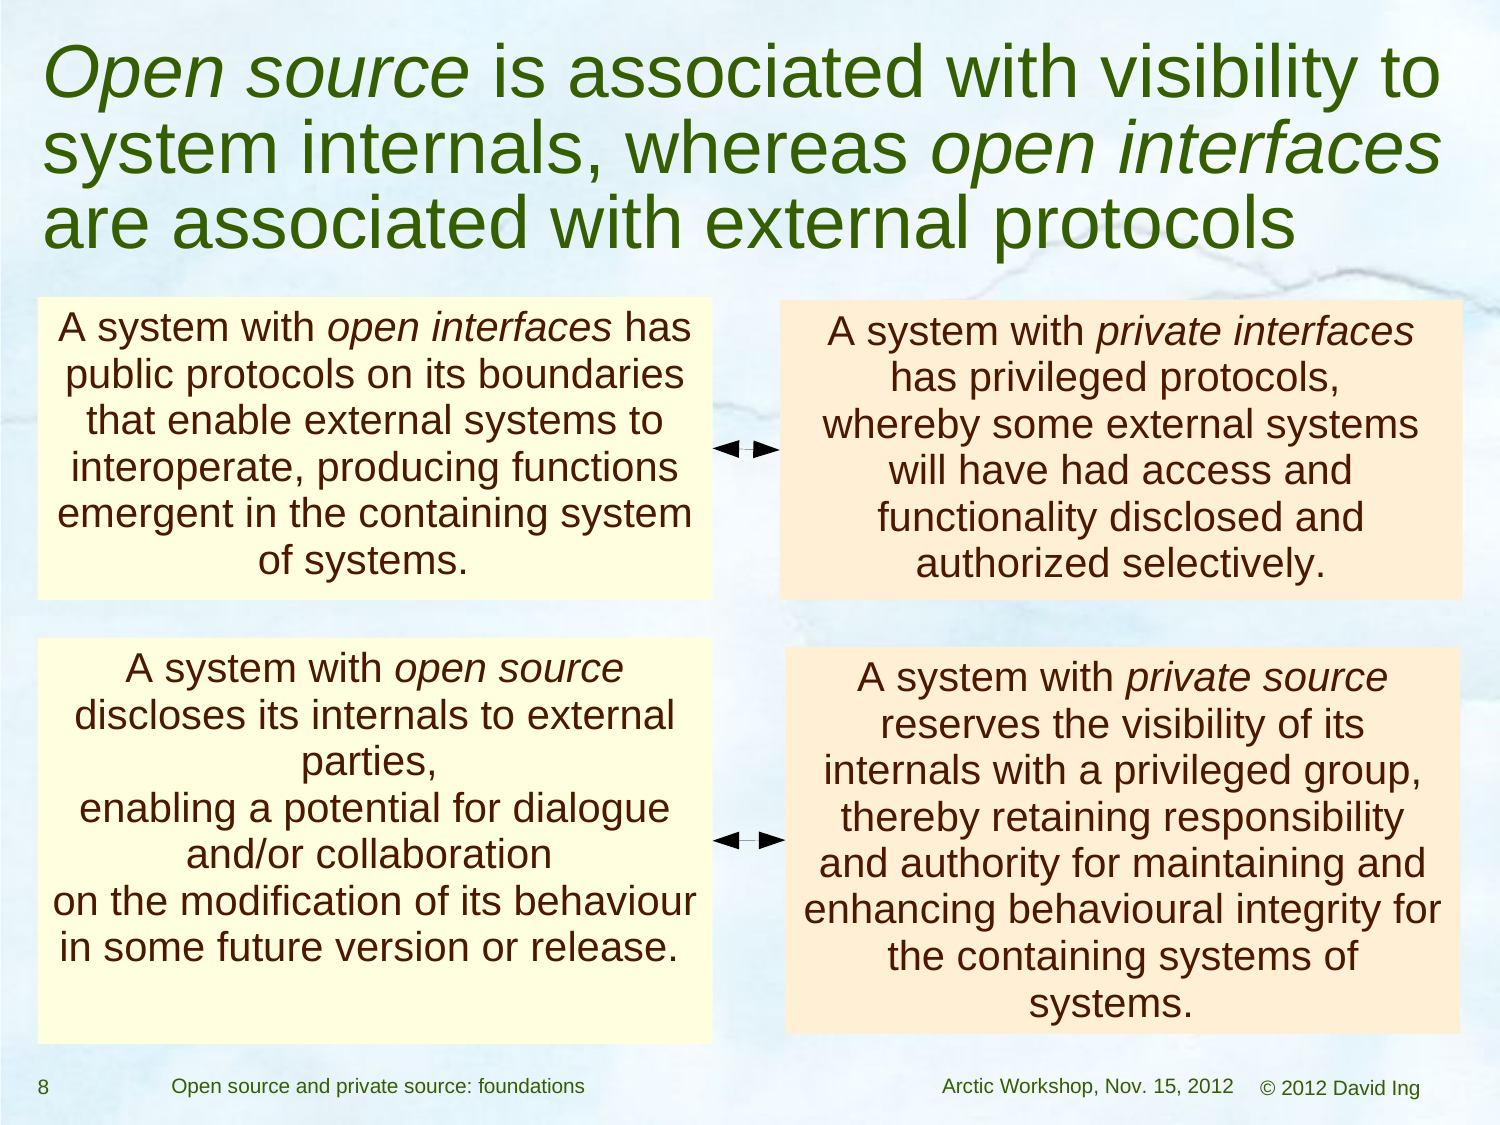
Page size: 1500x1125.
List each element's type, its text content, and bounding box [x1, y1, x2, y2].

text_box A system with private interfaces has privileged protocols, whereby some external systems will have had access and functionality disclosed and authorized selectively. [779, 299, 1463, 601]
title Open source is associated with visibility to system internals, whereas open interfaces are associated with external protocols [37, 37, 1463, 273]
text_box A system with private source reserves the visibility of its internals with a privileged group, thereby retaining responsibility and authority for maintaining and enhancing behavioural integrity for the containing systems of systems. [785, 646, 1461, 1034]
text_box A system with open interfaces has public protocols on its boundaries that enable external systems to interoperate, producing functions emergent in the containing system of systems. [37, 296, 713, 601]
picture [0, 0, 1500, 1125]
text_box A system with open source discloses its internals to external parties, enabling a potential for dialogue and/or collaboration on the modification of its behaviour in some future version or release. [37, 637, 713, 1045]
